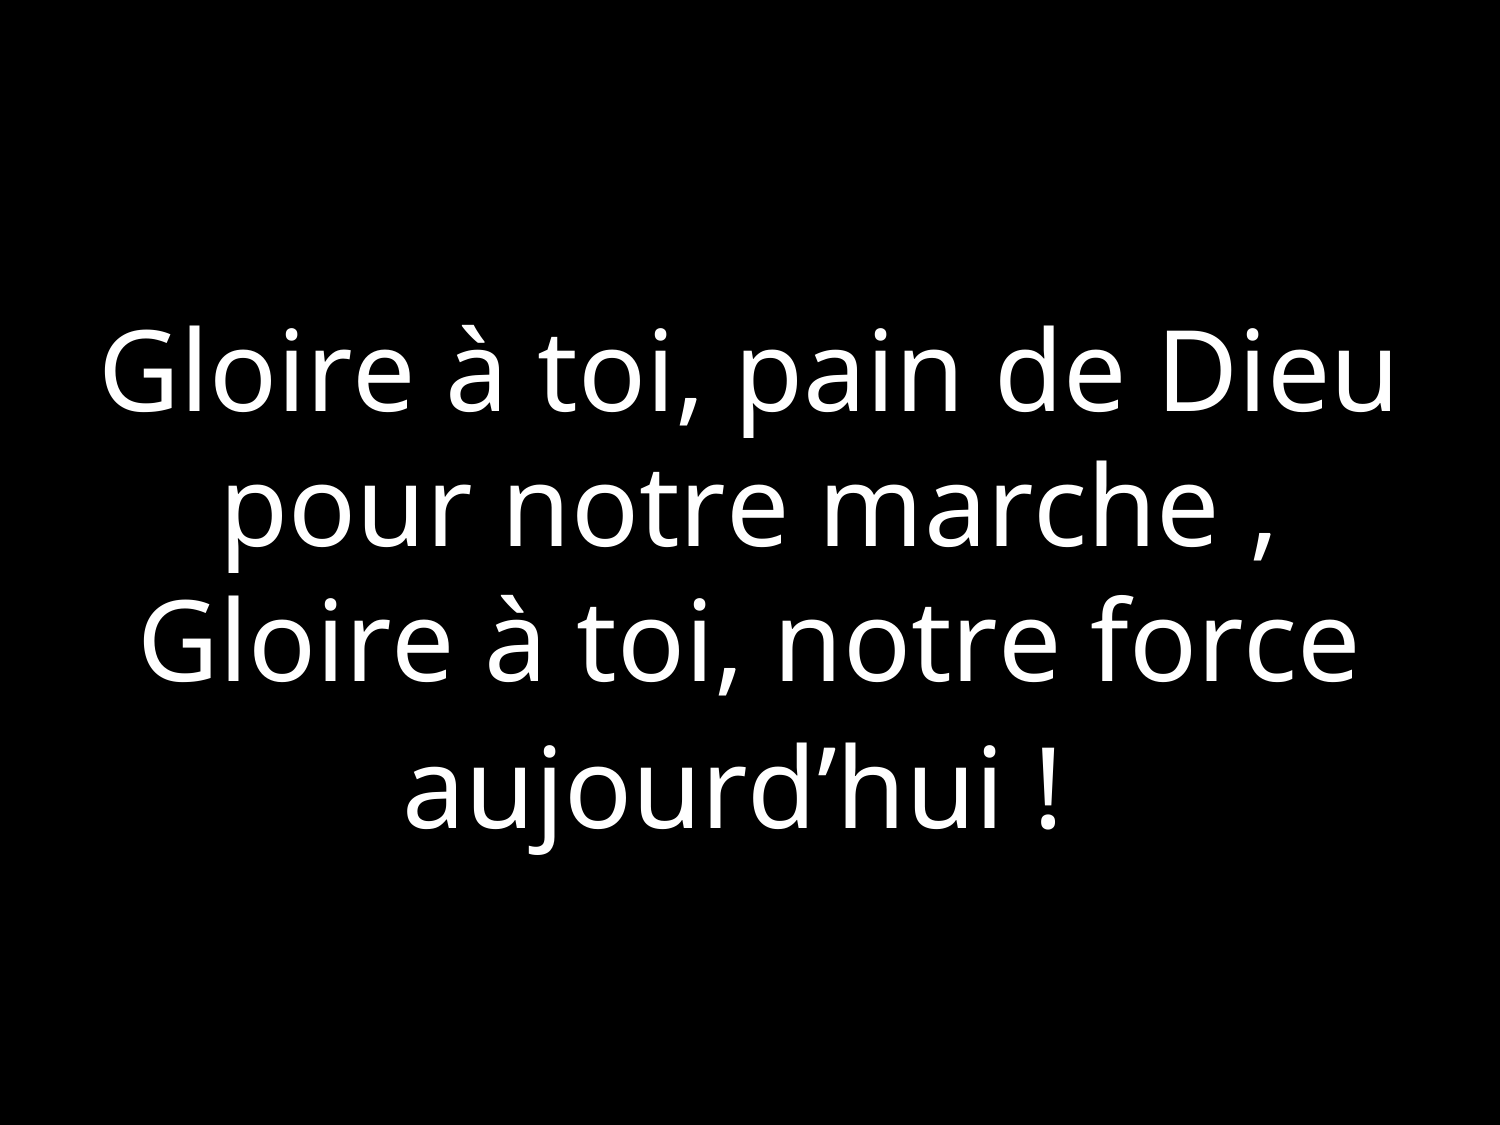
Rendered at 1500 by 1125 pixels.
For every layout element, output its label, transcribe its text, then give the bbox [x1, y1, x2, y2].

text_box Gloire à toi, pain de Dieu pour notre marche , Gloire à toi, notre force aujourd’hui ! [0, 314, 1500, 839]
